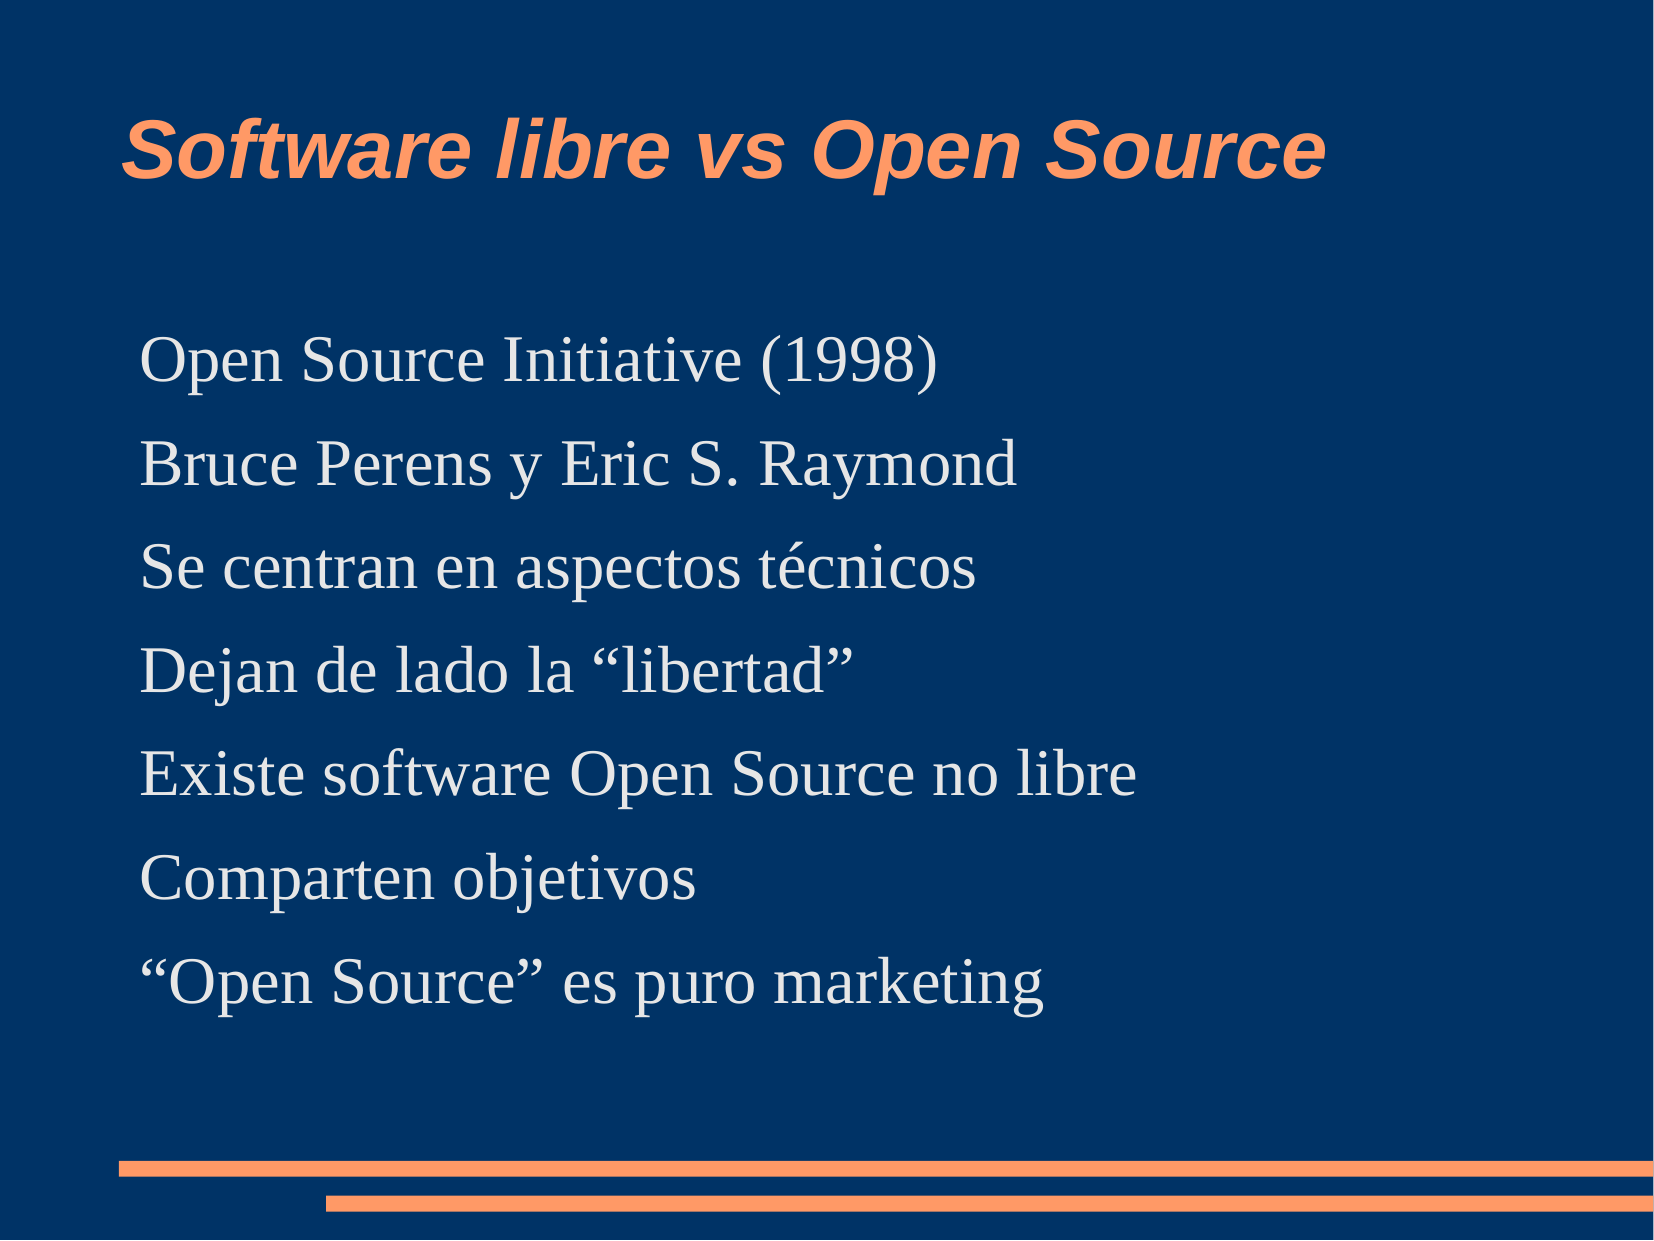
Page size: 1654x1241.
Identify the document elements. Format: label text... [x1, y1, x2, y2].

list Open Source Initiative (1998) Bruce Perens y Eric S. Raymond Se centran en aspectos técnicos Dejan de lado la “libertad” Existe software Open Source no libre Comparten objetivos “Open Source” es puro marketing [121, 322, 1561, 1118]
title Software libre vs Open Source [121, 53, 1534, 246]
